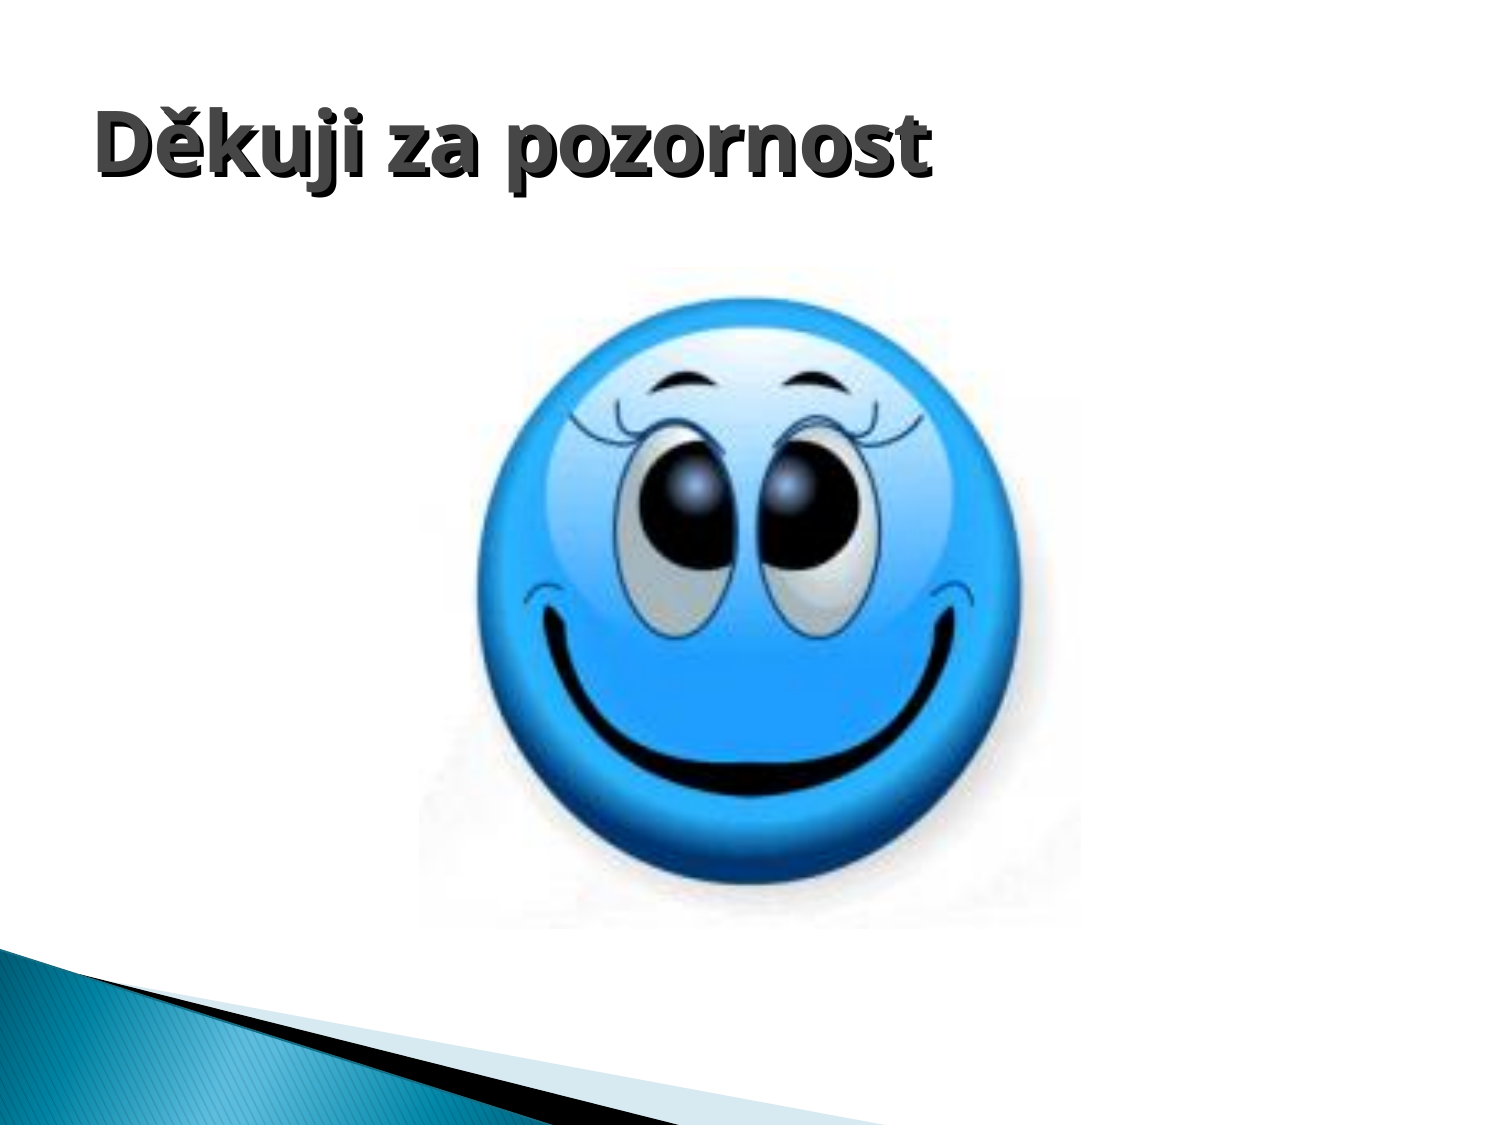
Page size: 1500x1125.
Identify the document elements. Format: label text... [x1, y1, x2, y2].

title Děkuji za pozornost [75, 45, 1426, 233]
picture [419, 267, 1081, 929]
